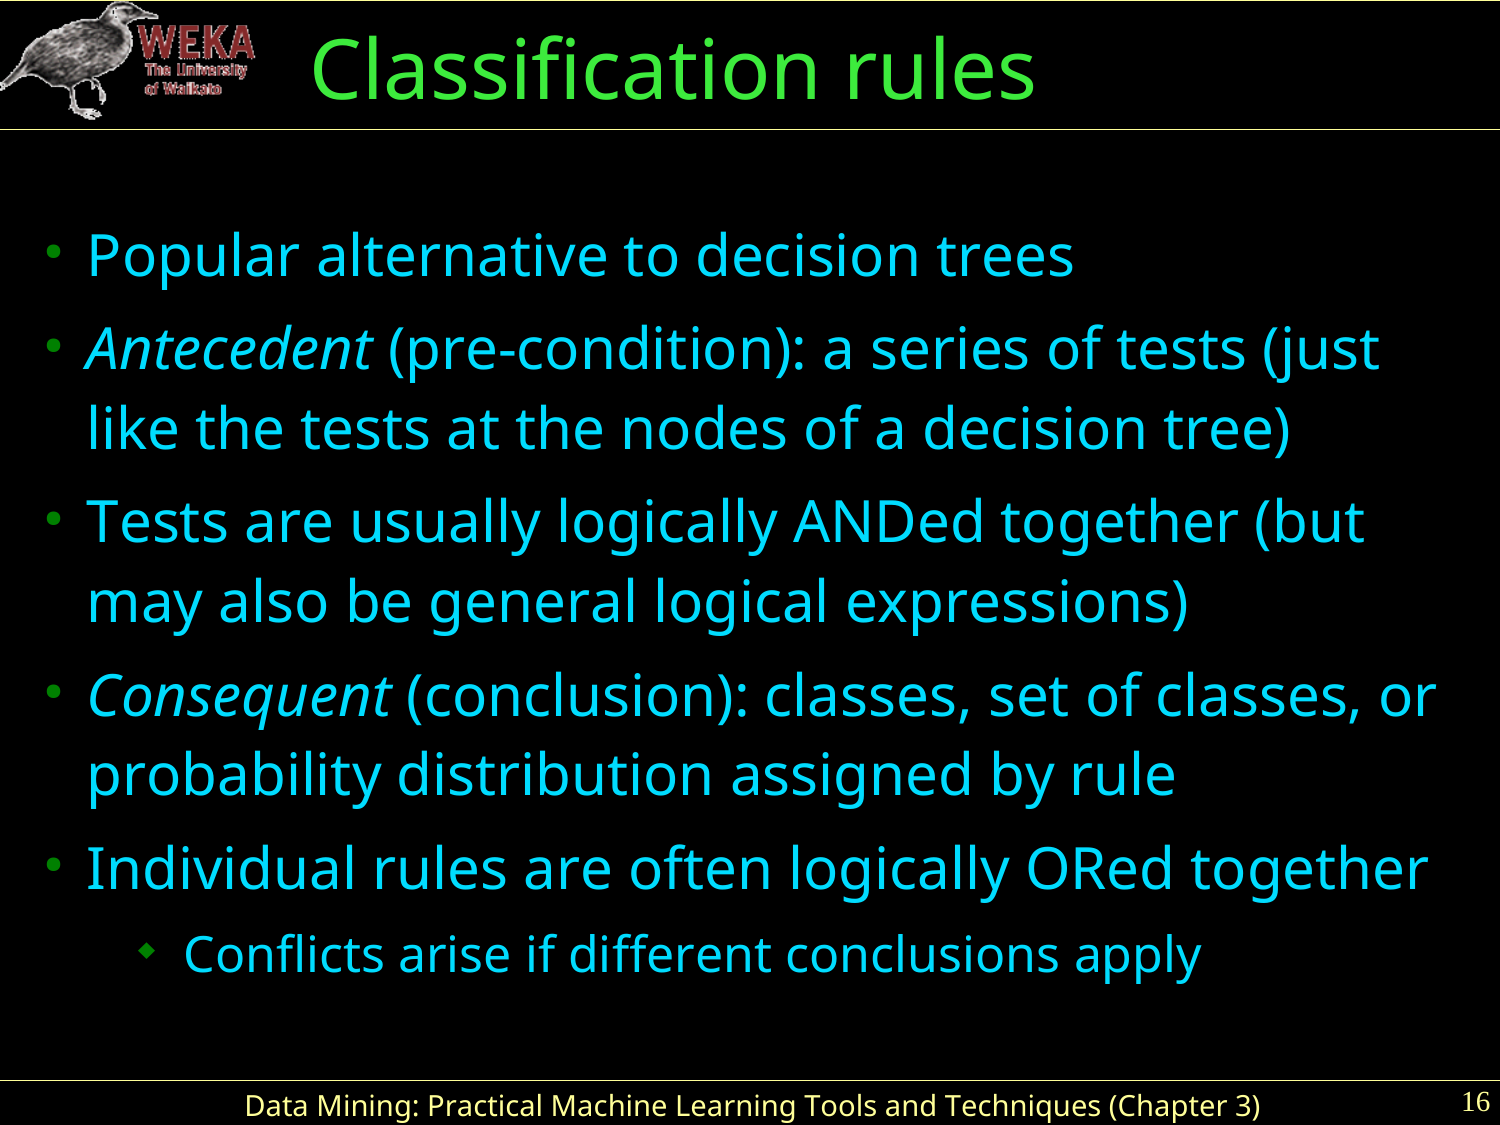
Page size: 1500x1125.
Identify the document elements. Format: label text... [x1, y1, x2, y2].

title Classification rules [295, 0, 1500, 148]
picture [0, 1, 266, 129]
text_box Popular alternative to decision trees Antecedent (pre-condition): a series of tests (just like the tests at the nodes of a decision tree) Tests are usually logically ANDed together (but may also be general logical expressions) Consequent (conclusion): classes, set of classes, or probability distribution assigned by rule Individual rules are often logically ORed together Conflicts arise if different conclusions apply [29, 206, 1477, 882]
